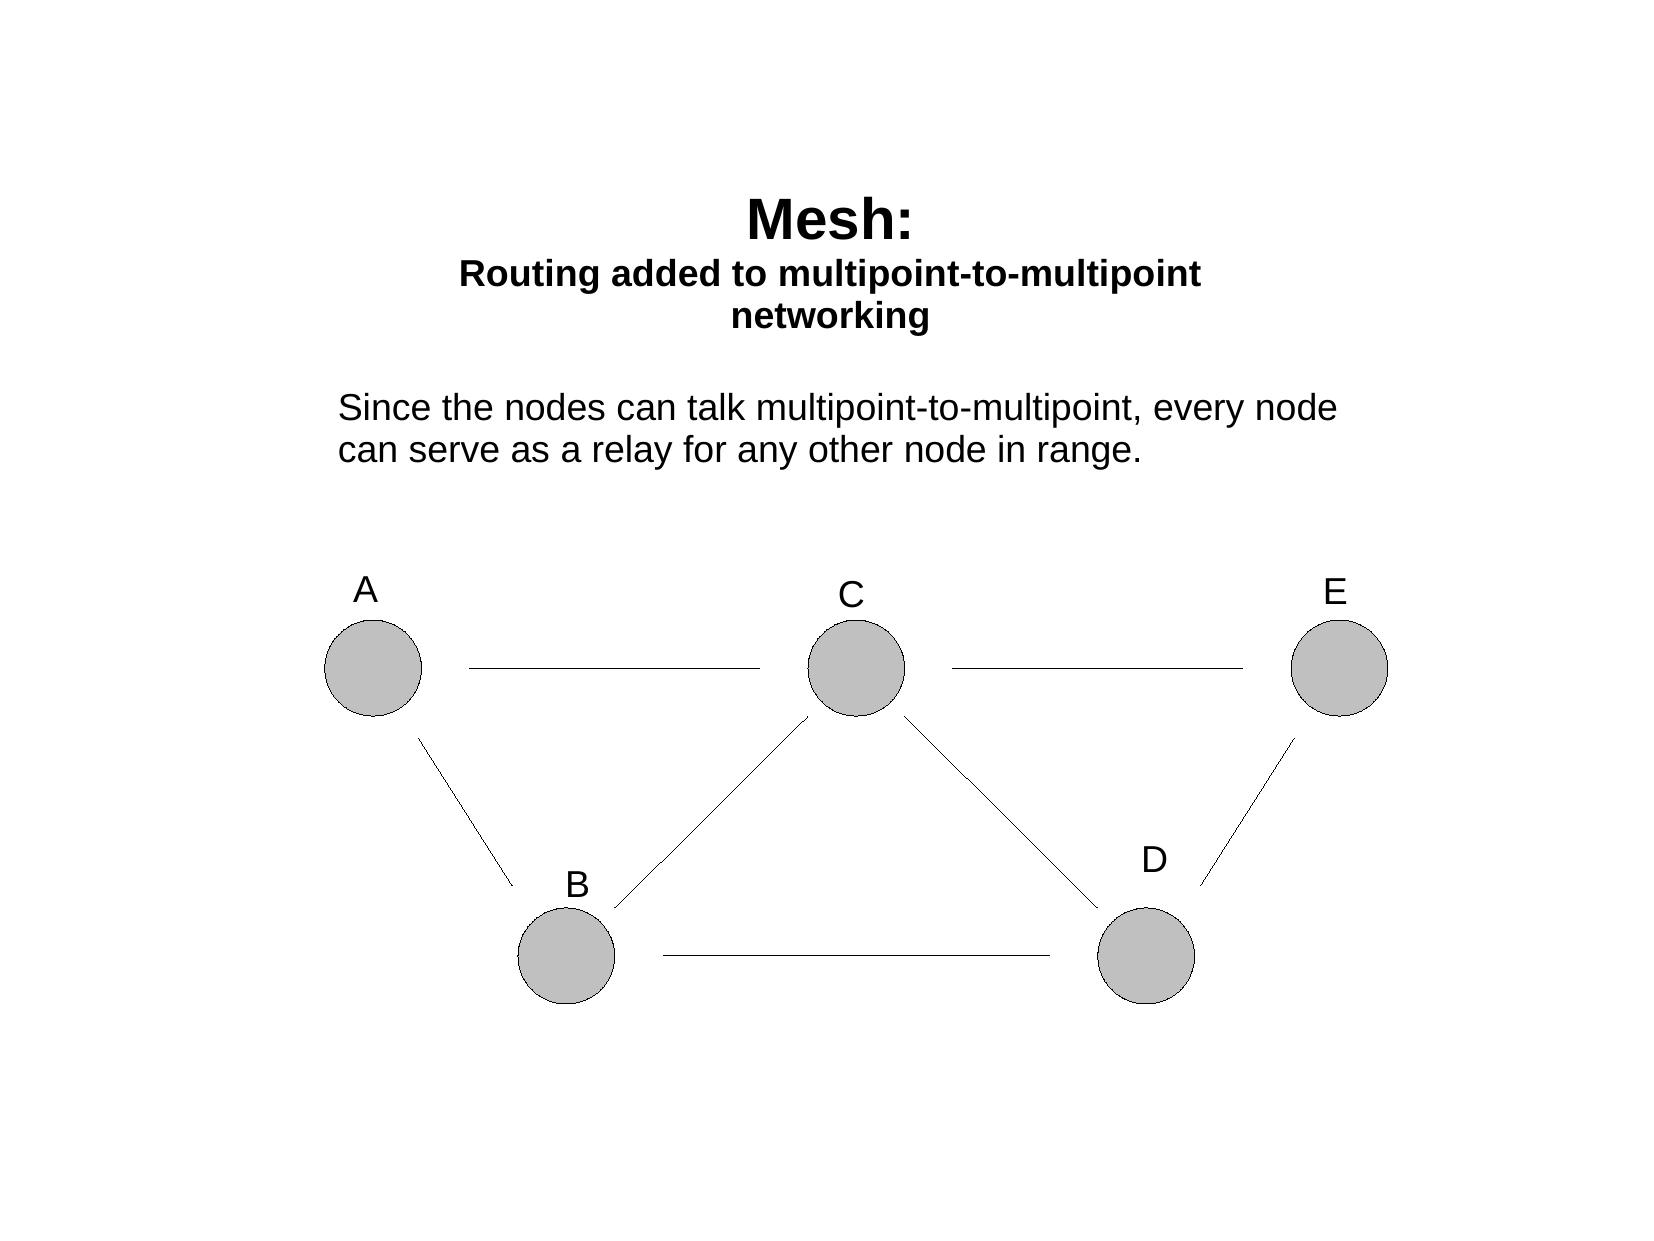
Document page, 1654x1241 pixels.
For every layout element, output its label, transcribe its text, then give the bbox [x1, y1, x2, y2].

text_box Mesh: Routing added to multipoint-to-multipoint networking [388, 179, 1274, 344]
text_box [324, 624, 422, 717]
text_box [807, 633, 905, 717]
text_box E [1308, 563, 1386, 620]
text_box D [1126, 830, 1183, 888]
text_box C [823, 565, 898, 636]
text_box A [338, 560, 427, 624]
text_box Since the nodes can talk multipoint-to-multipoint, every node can serve as a relay for any other node in range. [323, 378, 1358, 520]
text_box [1291, 620, 1388, 717]
text_box [1097, 907, 1195, 1004]
text_box B [550, 856, 606, 941]
text_box [517, 910, 615, 1004]
